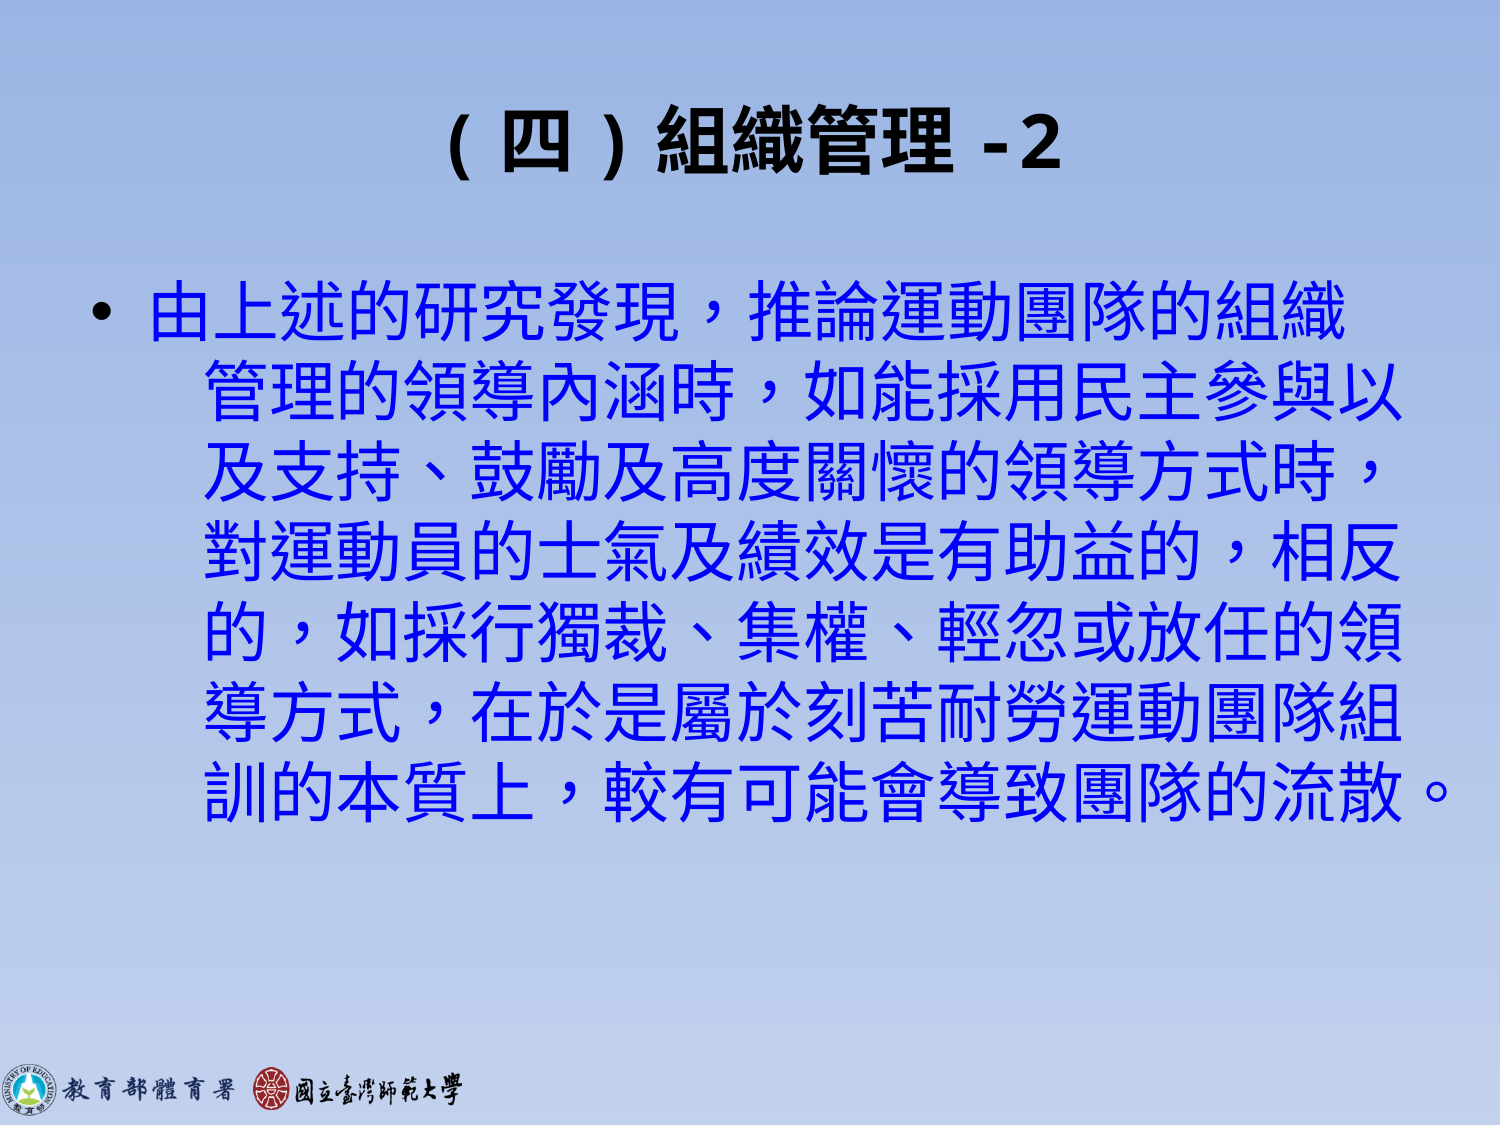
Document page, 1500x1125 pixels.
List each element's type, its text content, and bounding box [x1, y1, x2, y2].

title (四)組織管理-2 [75, 45, 1426, 233]
list 由上述的研究發現，推論運動團隊的組織管理的領導內涵時，如能採用民主參與以及支持、鼓勵及高度關懷的領導方式時，對運動員的士氣及績效是有助益的，相反的，如採行獨裁、集權、輕忽或放任的領導方式，在於是屬於刻苦耐勞運動團隊組訓的本質上，較有可能會導致團隊的流散。 [75, 262, 1426, 1005]
